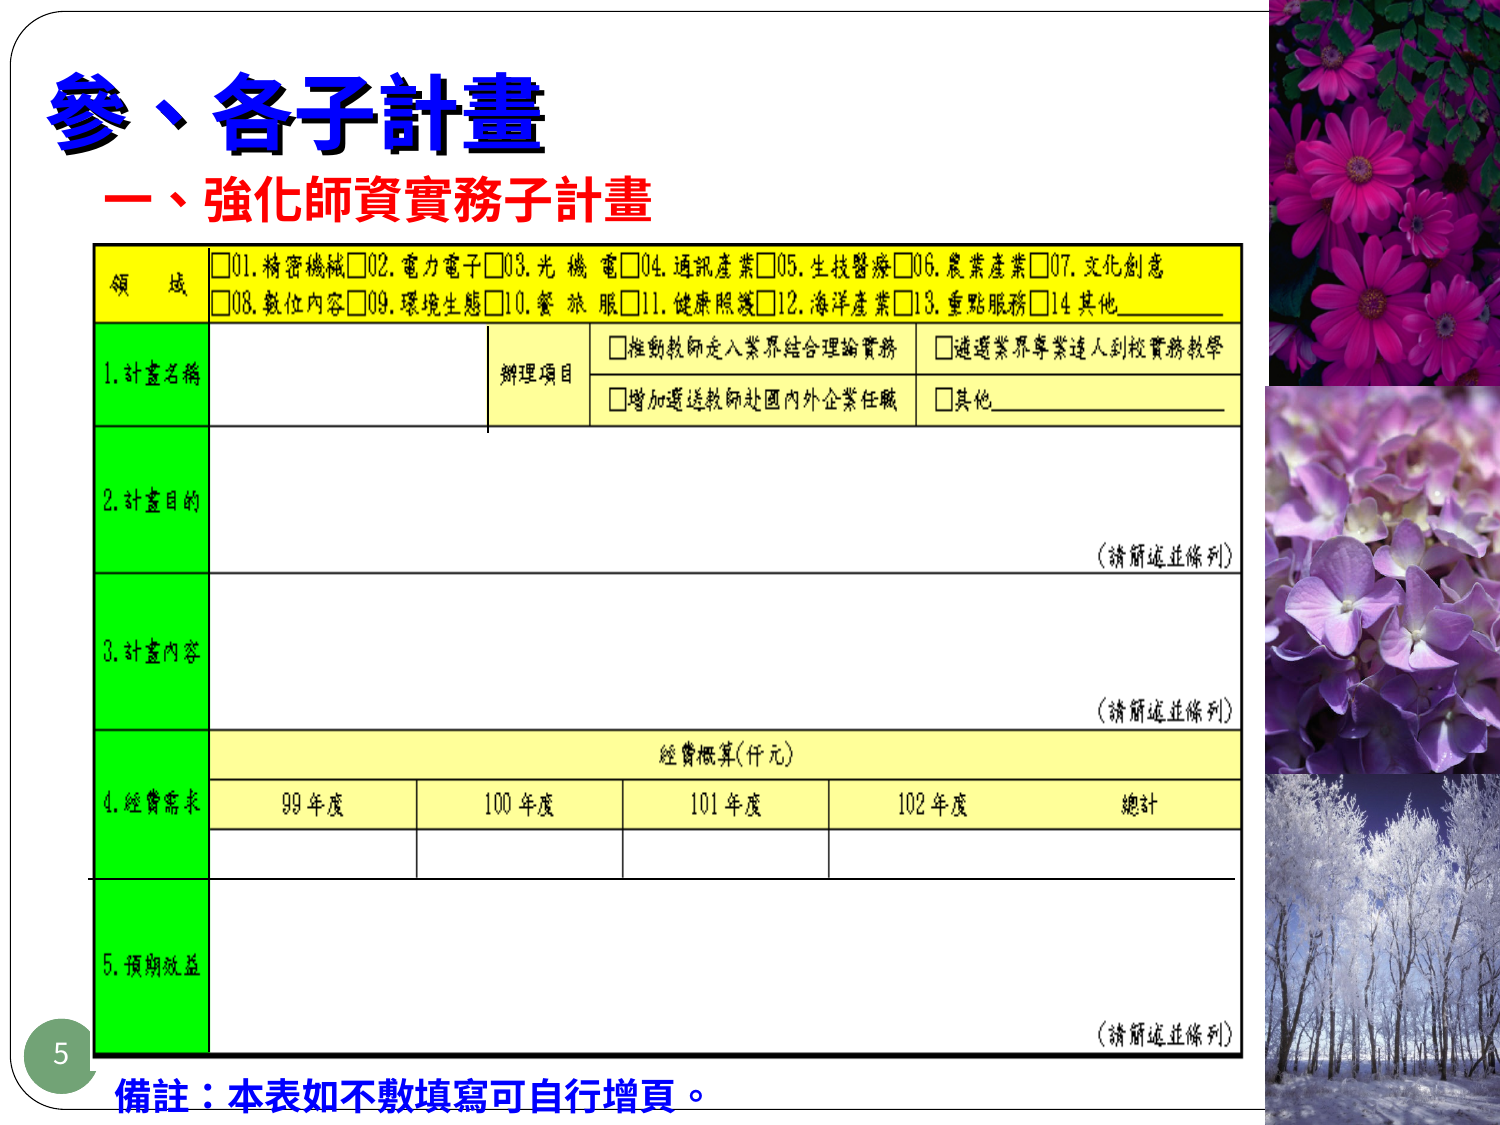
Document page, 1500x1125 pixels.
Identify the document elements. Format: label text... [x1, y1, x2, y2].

picture [1265, 0, 1500, 1125]
picture [90, 243, 1249, 1071]
text_box 備註：本表如不敷填寫可自行增頁。 [100, 1064, 730, 1125]
text_box <編號> [23, 1018, 97, 1094]
text_box 參、各子計畫 [29, 42, 663, 176]
text_box 一、強化師資實務子計畫 [88, 160, 669, 237]
